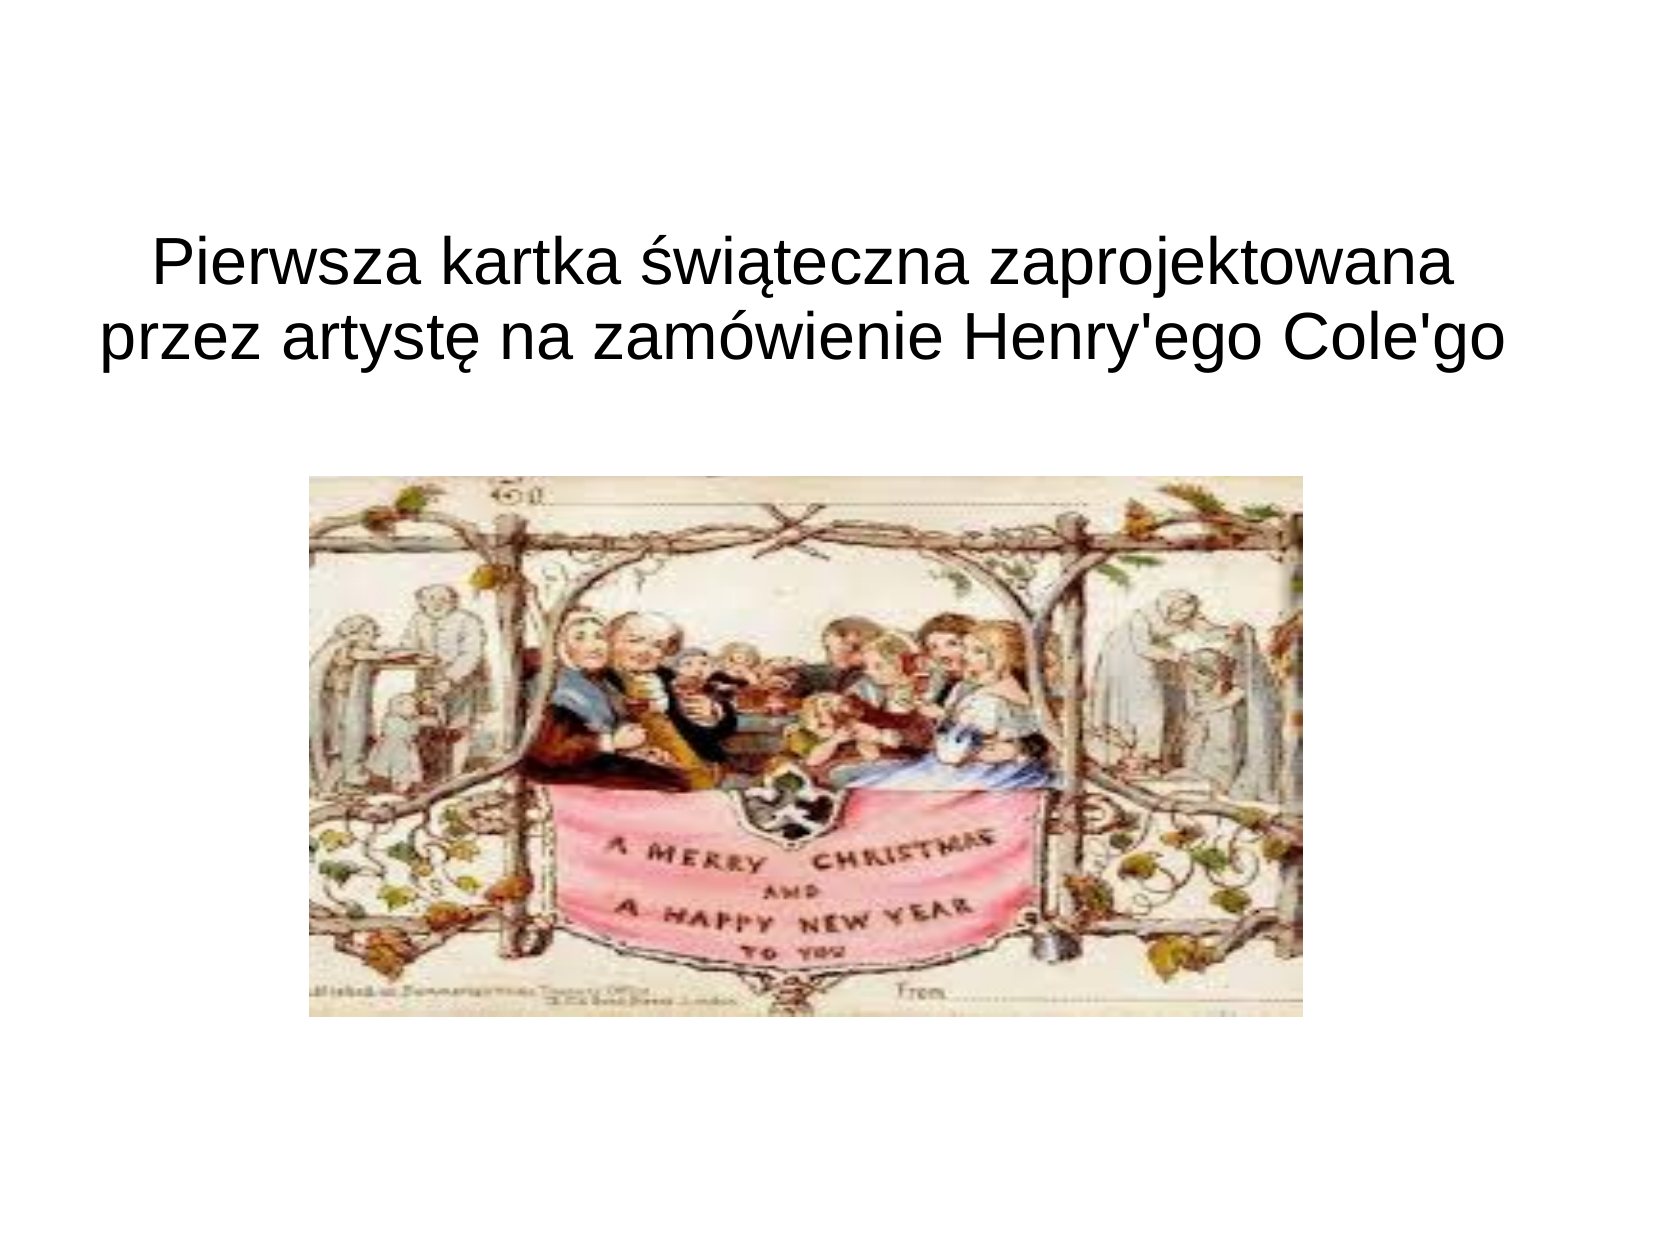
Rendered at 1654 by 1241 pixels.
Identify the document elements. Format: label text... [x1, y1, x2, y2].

subtitle Pierwsza kartka świąteczna zaprojektowana przez artystę na zamówienie Henry'ego Cole'go [78, 0, 1567, 822]
picture [309, 476, 1303, 1017]
